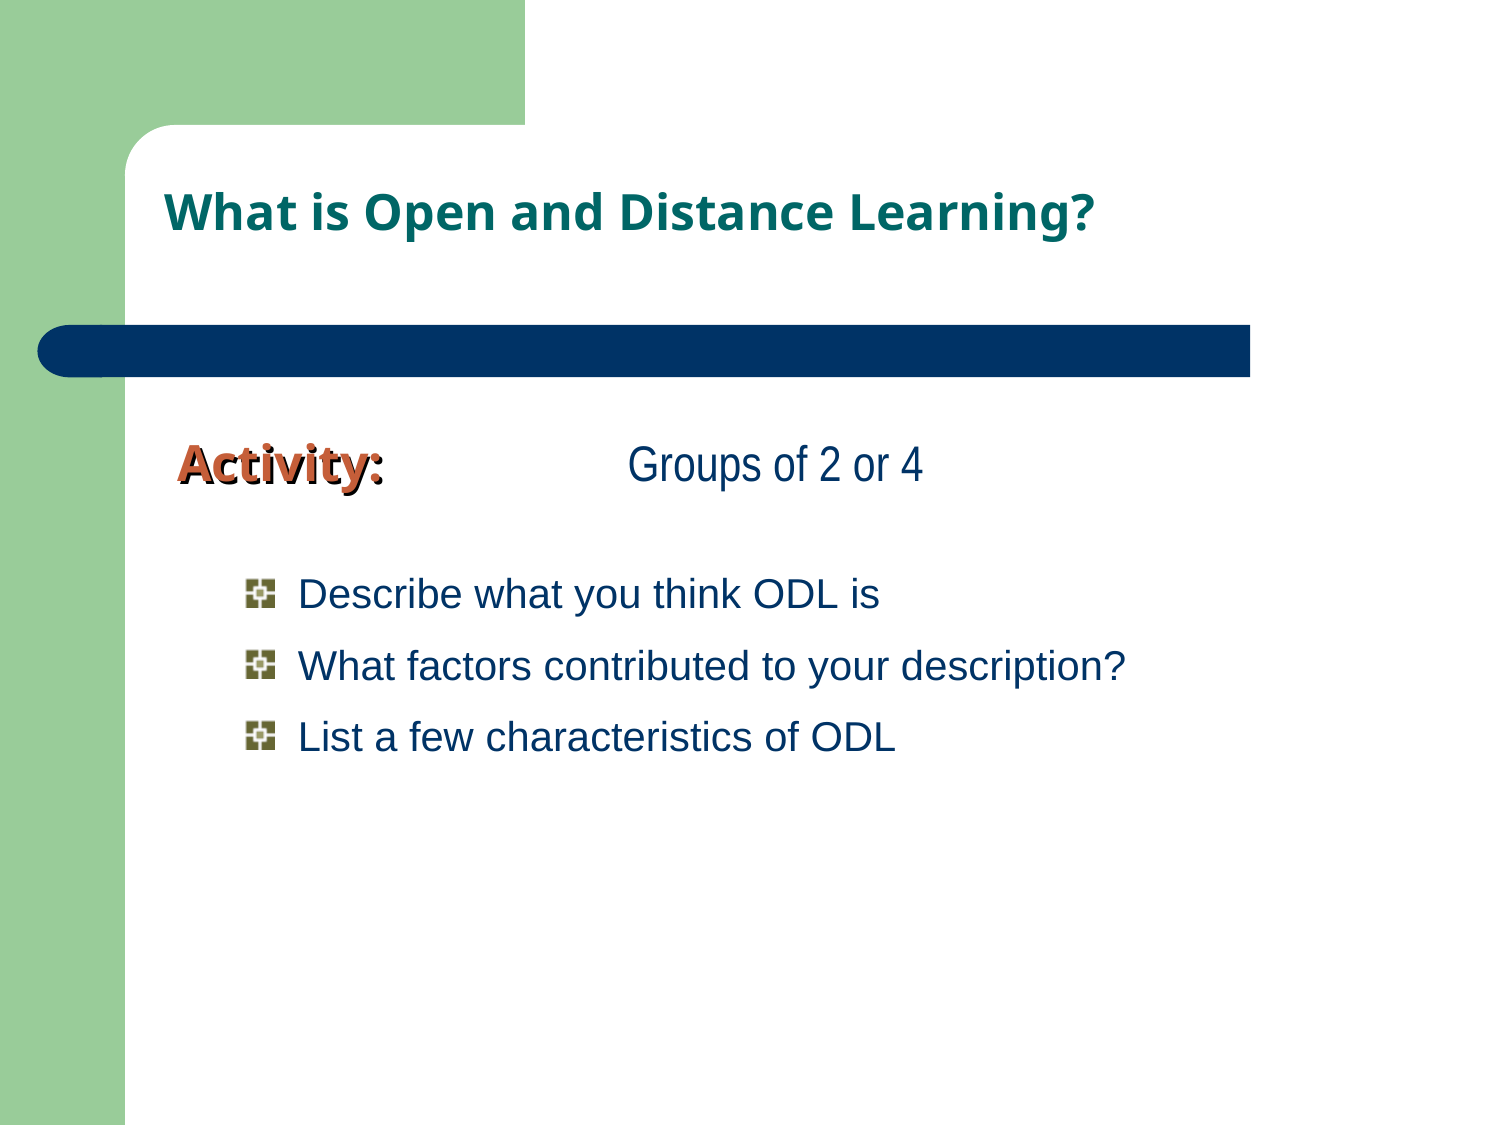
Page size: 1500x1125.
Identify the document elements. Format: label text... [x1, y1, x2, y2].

list Activity: Groups of 2 or 4 [162, 424, 1468, 1062]
title What is Open and Distance Learning? [149, 149, 1463, 250]
